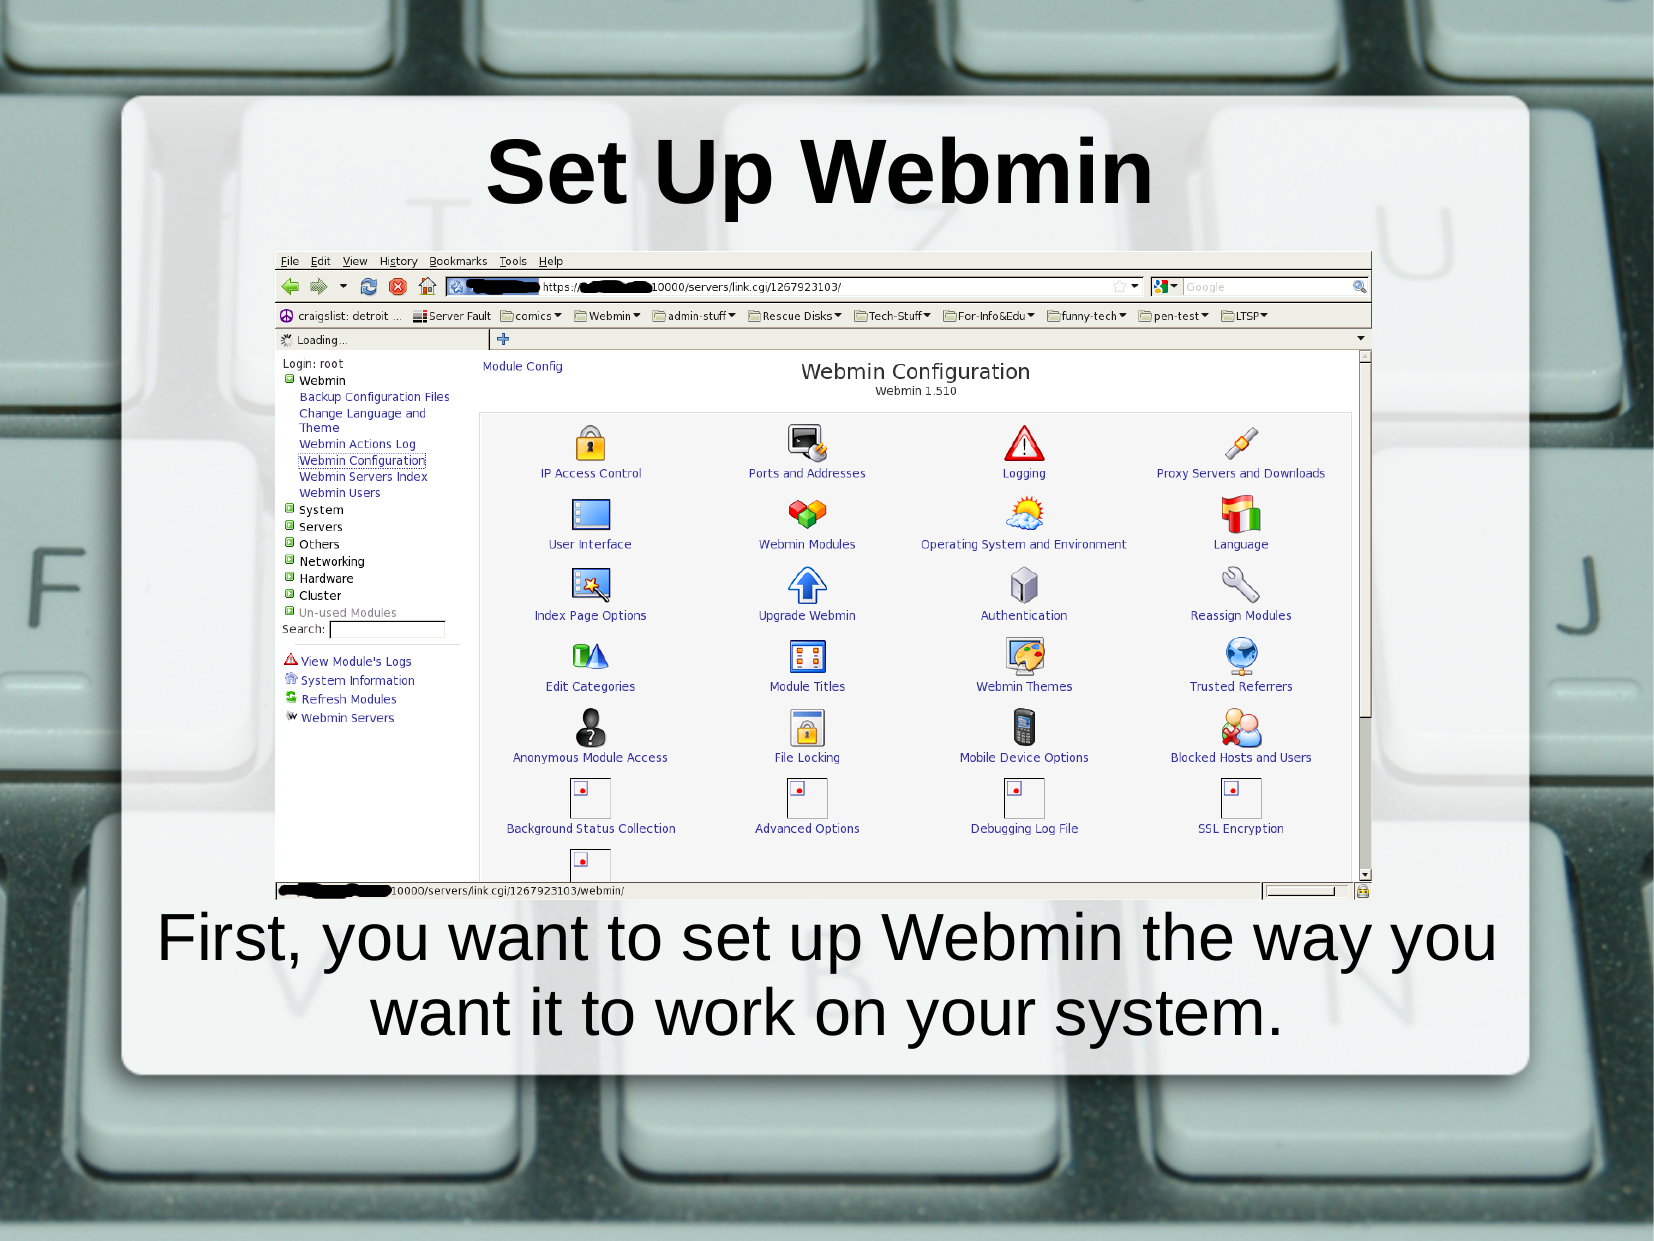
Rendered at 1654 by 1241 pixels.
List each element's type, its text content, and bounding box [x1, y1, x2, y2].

list First, you want to set up Webmin the way you want it to work on your system. [150, 900, 1507, 1067]
title Set Up Webmin [135, 112, 1506, 231]
picture [0, 0, 1654, 1241]
